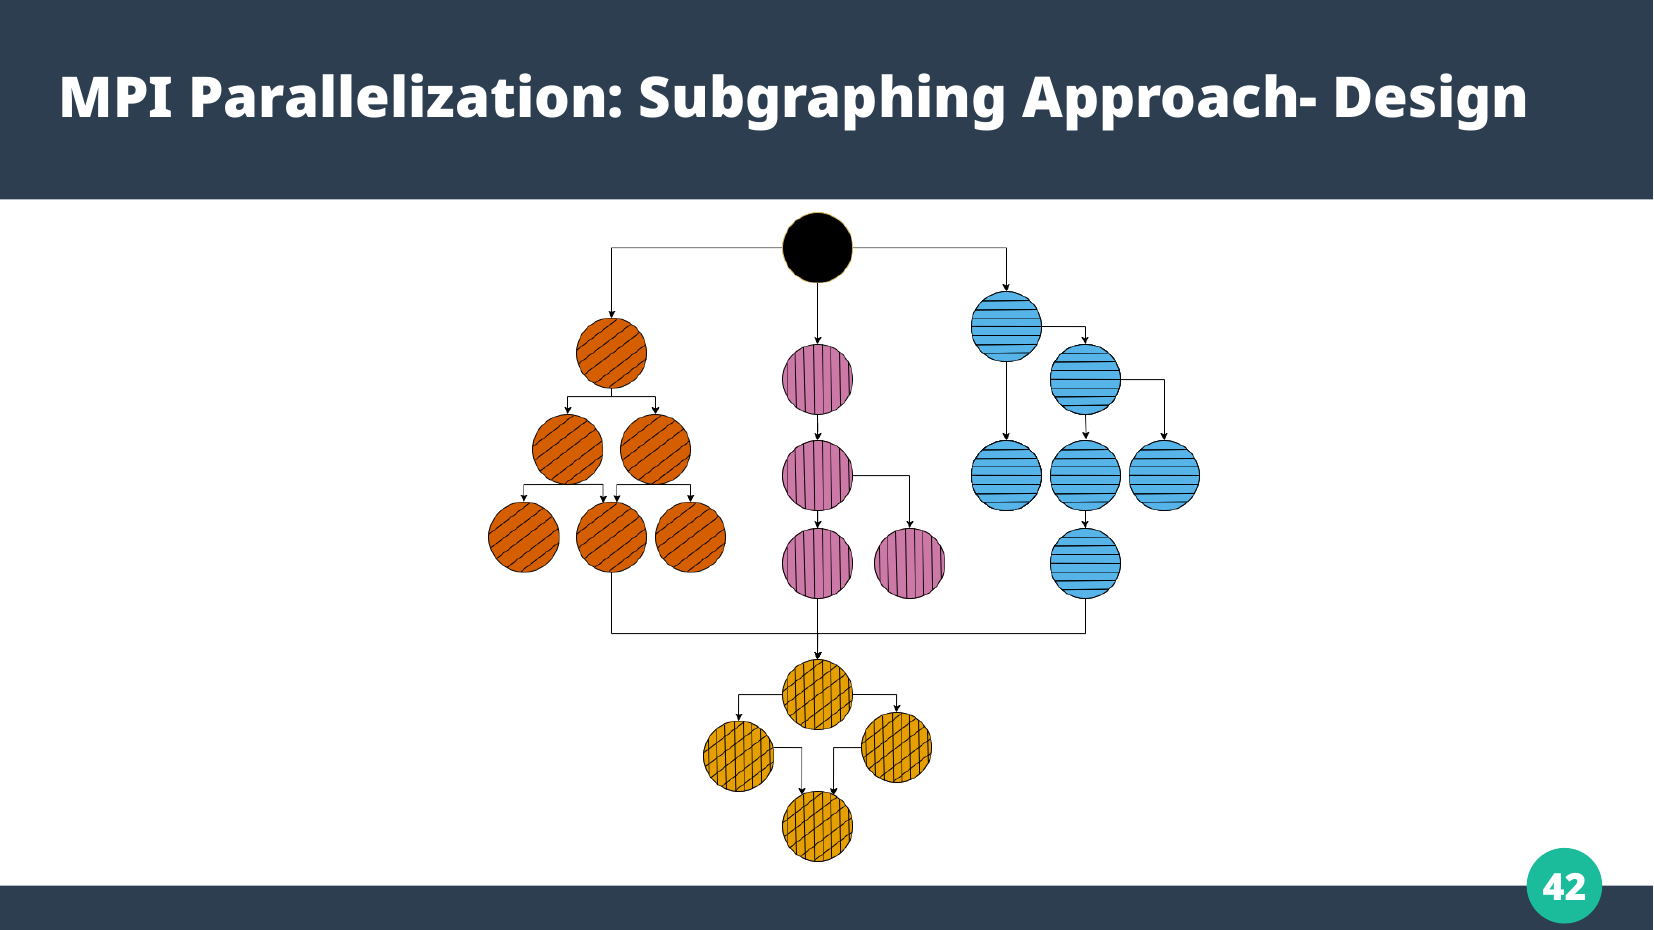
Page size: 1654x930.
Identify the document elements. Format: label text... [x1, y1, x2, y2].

title MPI Parallelization: Subgraphing Approach- Design [58, 36, 1594, 155]
picture [488, 212, 1201, 863]
